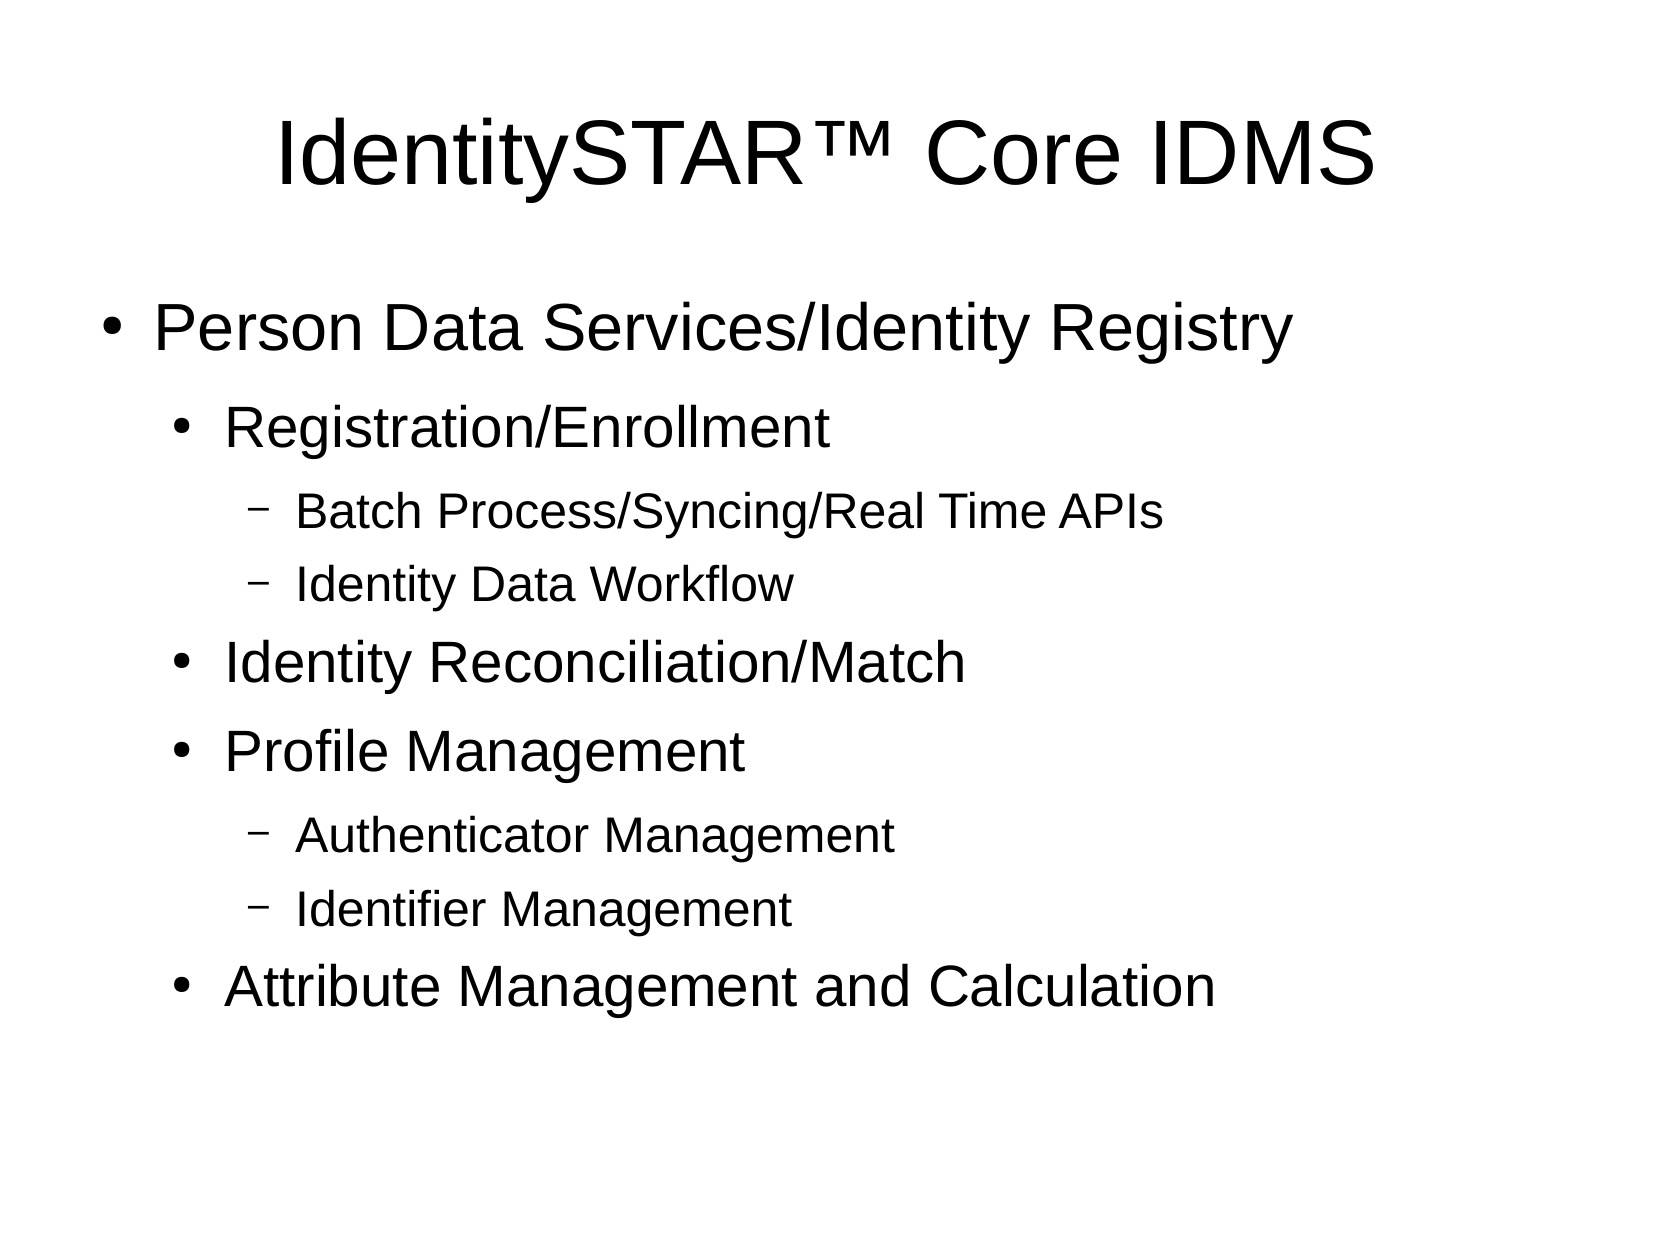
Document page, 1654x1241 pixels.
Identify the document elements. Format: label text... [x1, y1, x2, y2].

title IdentitySTAR™ Core IDMS [82, 49, 1571, 257]
list Person Data Services/Identity Registry Registration/Enrollment Batch Process/Syncing/Real Time APIs Identity Data Workflow Identity Reconciliation/Match Profile Management Authenticator Management Identifier Management Attribute Management and Calculation [82, 290, 1571, 1109]
